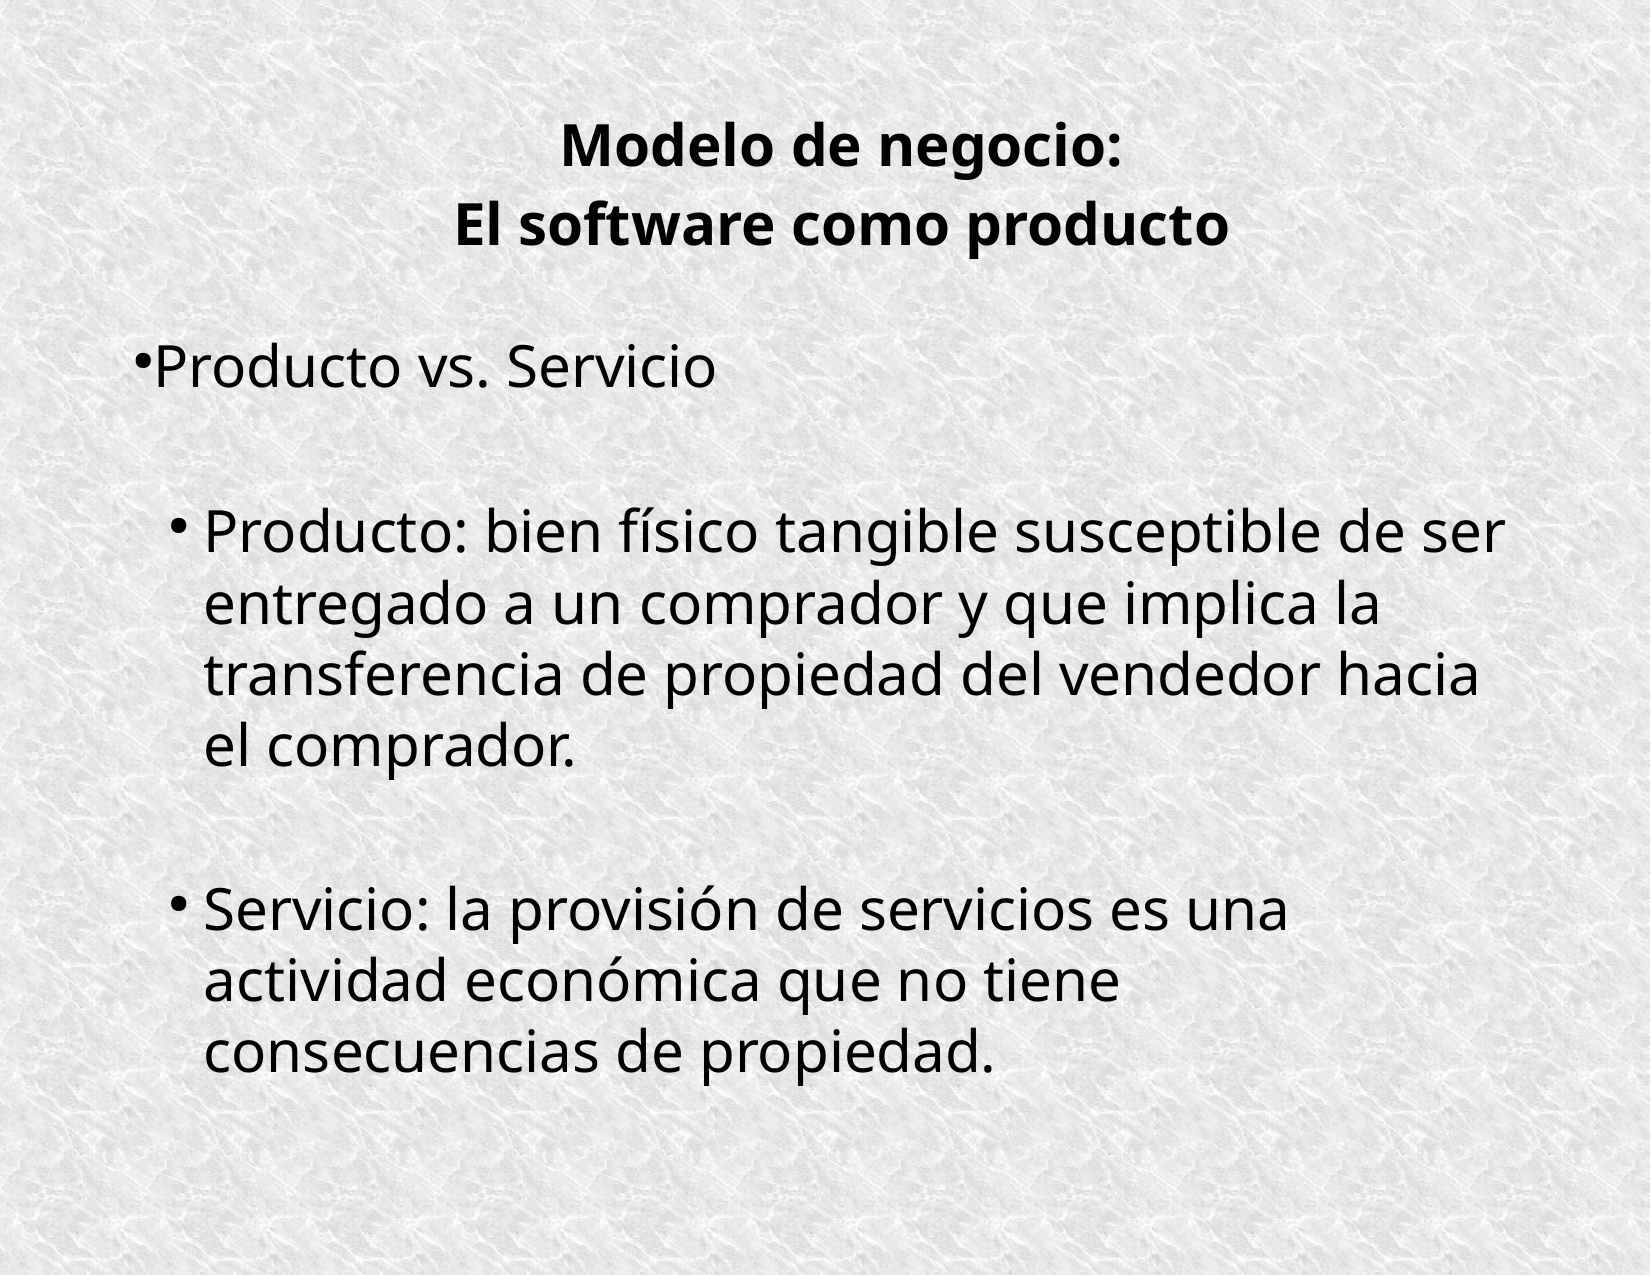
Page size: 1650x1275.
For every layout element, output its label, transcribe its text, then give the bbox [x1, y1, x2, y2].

picture [0, 0, 1650, 1275]
text_box Producto vs. Servicio Producto: bien físico tangible susceptible de ser entregado a un comprador y que implica la transferencia de propiedad del vendedor hacia el comprador. Servicio: la provisión de servicios es una actividad económica que no tiene consecuencias de propiedad. [118, 324, 1536, 1093]
text_box Modelo de negocio: El software como producto [118, 101, 1565, 266]
